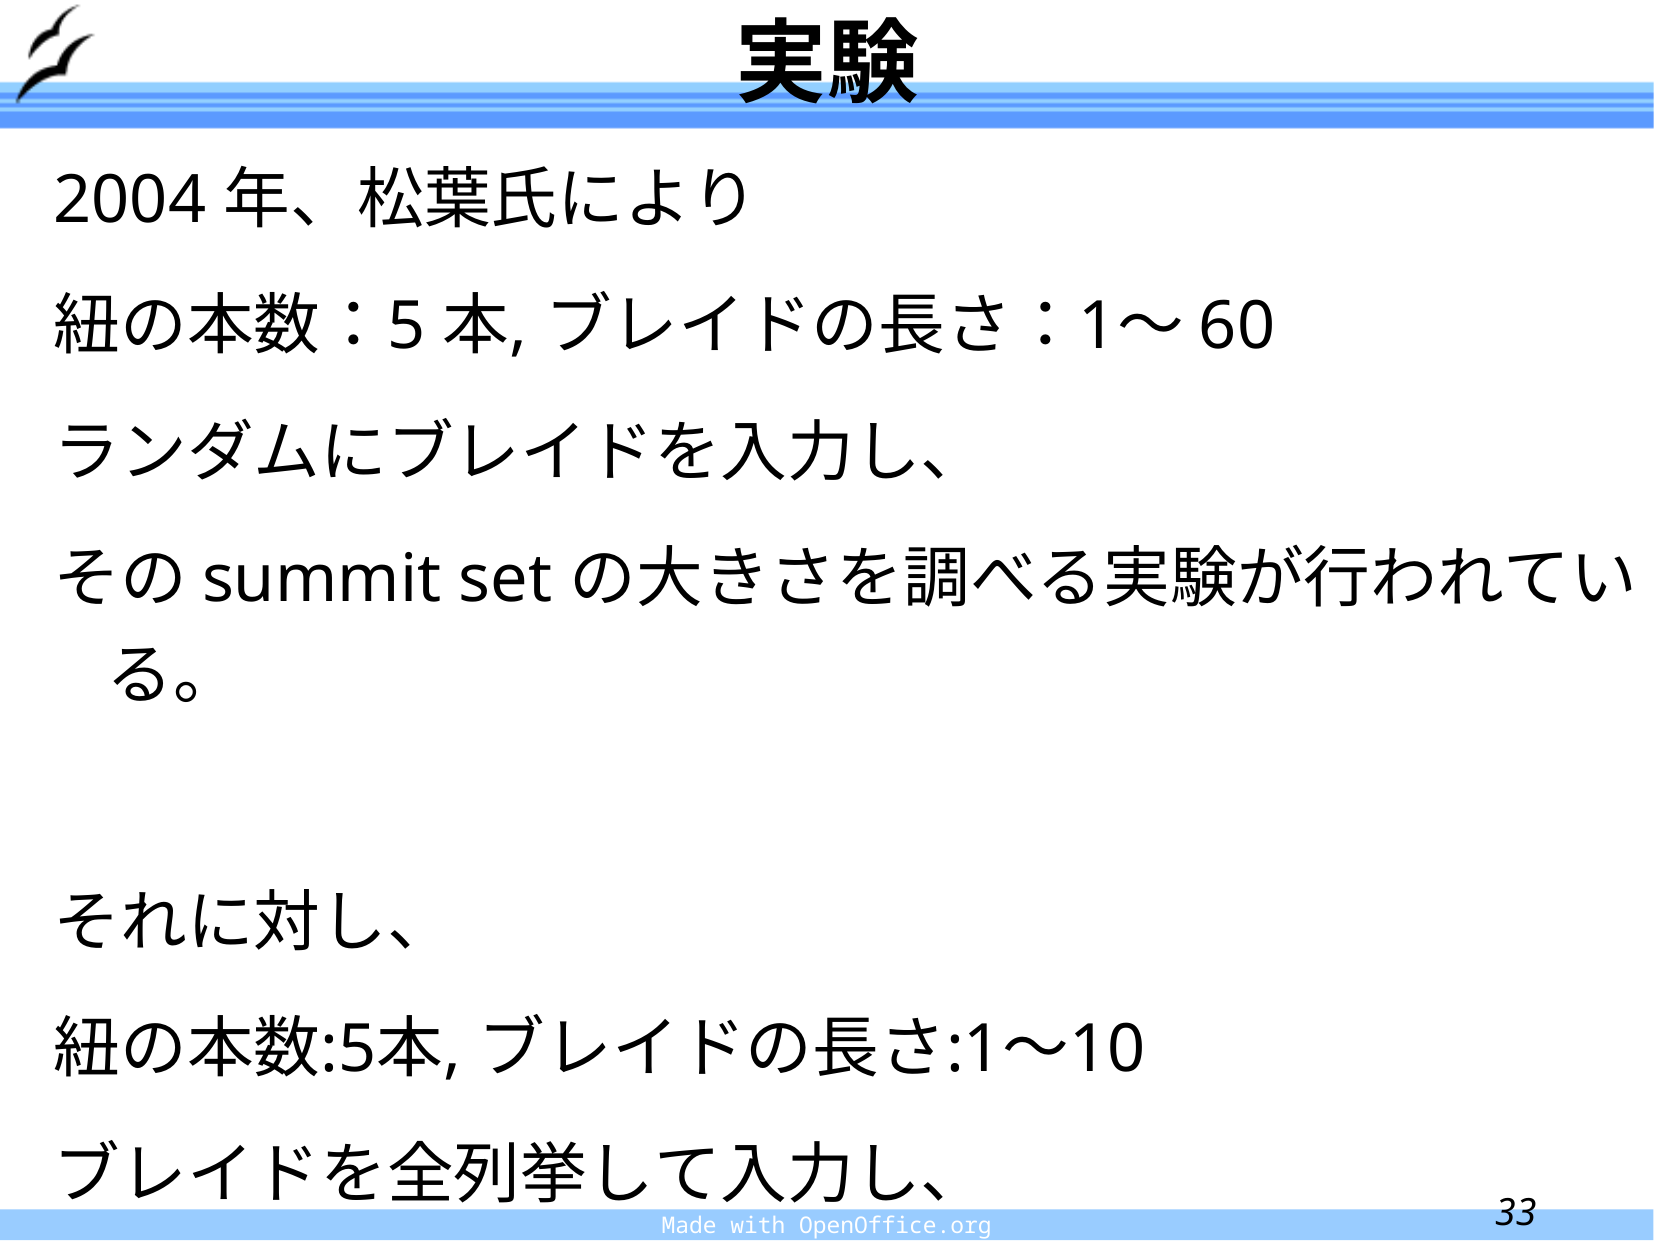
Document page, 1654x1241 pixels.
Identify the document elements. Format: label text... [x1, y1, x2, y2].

list 2004 年、松葉氏により 紐の本数：5 本, ブレイドの長さ：1～ 60 ランダムにブレイドを入力し、 その summit set の大きさを調べる実験が行われている。 それに対し、 紐の本数:5本, ブレイドの長さ:1～10 ブレイドを全列挙して入力し、 その summit set の大きさを調べる実験を行った。 [35, 160, 1654, 1049]
title 実験 [1, 0, 1654, 160]
